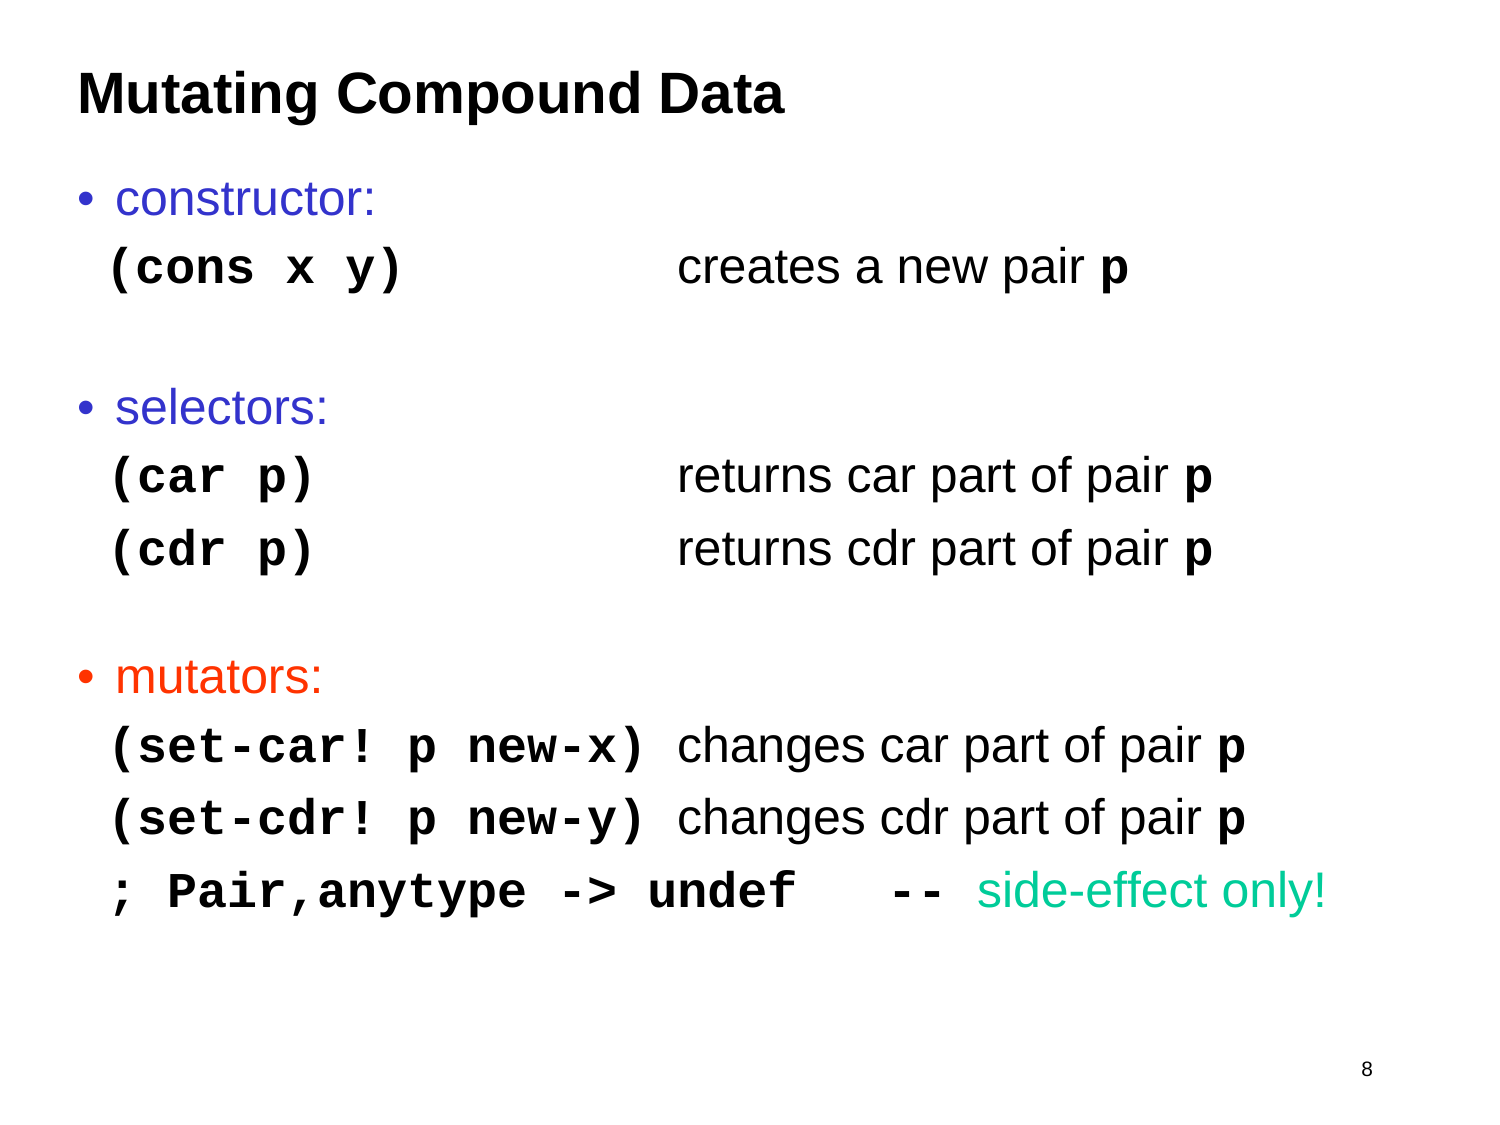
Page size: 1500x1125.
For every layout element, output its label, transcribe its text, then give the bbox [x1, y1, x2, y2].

list constructor: (cons x y) creates a new pair p selectors: (car p) returns car part of pair p (cdr p) returns cdr part of pair p mutators: (set-car! p new-x) changes car part of pair p (set-cdr! p new-y) changes cdr part of pair p ; Pair,anytype -> undef -- side-effect only! [62, 162, 1450, 1000]
title Mutating Compound Data [62, 24, 1338, 162]
